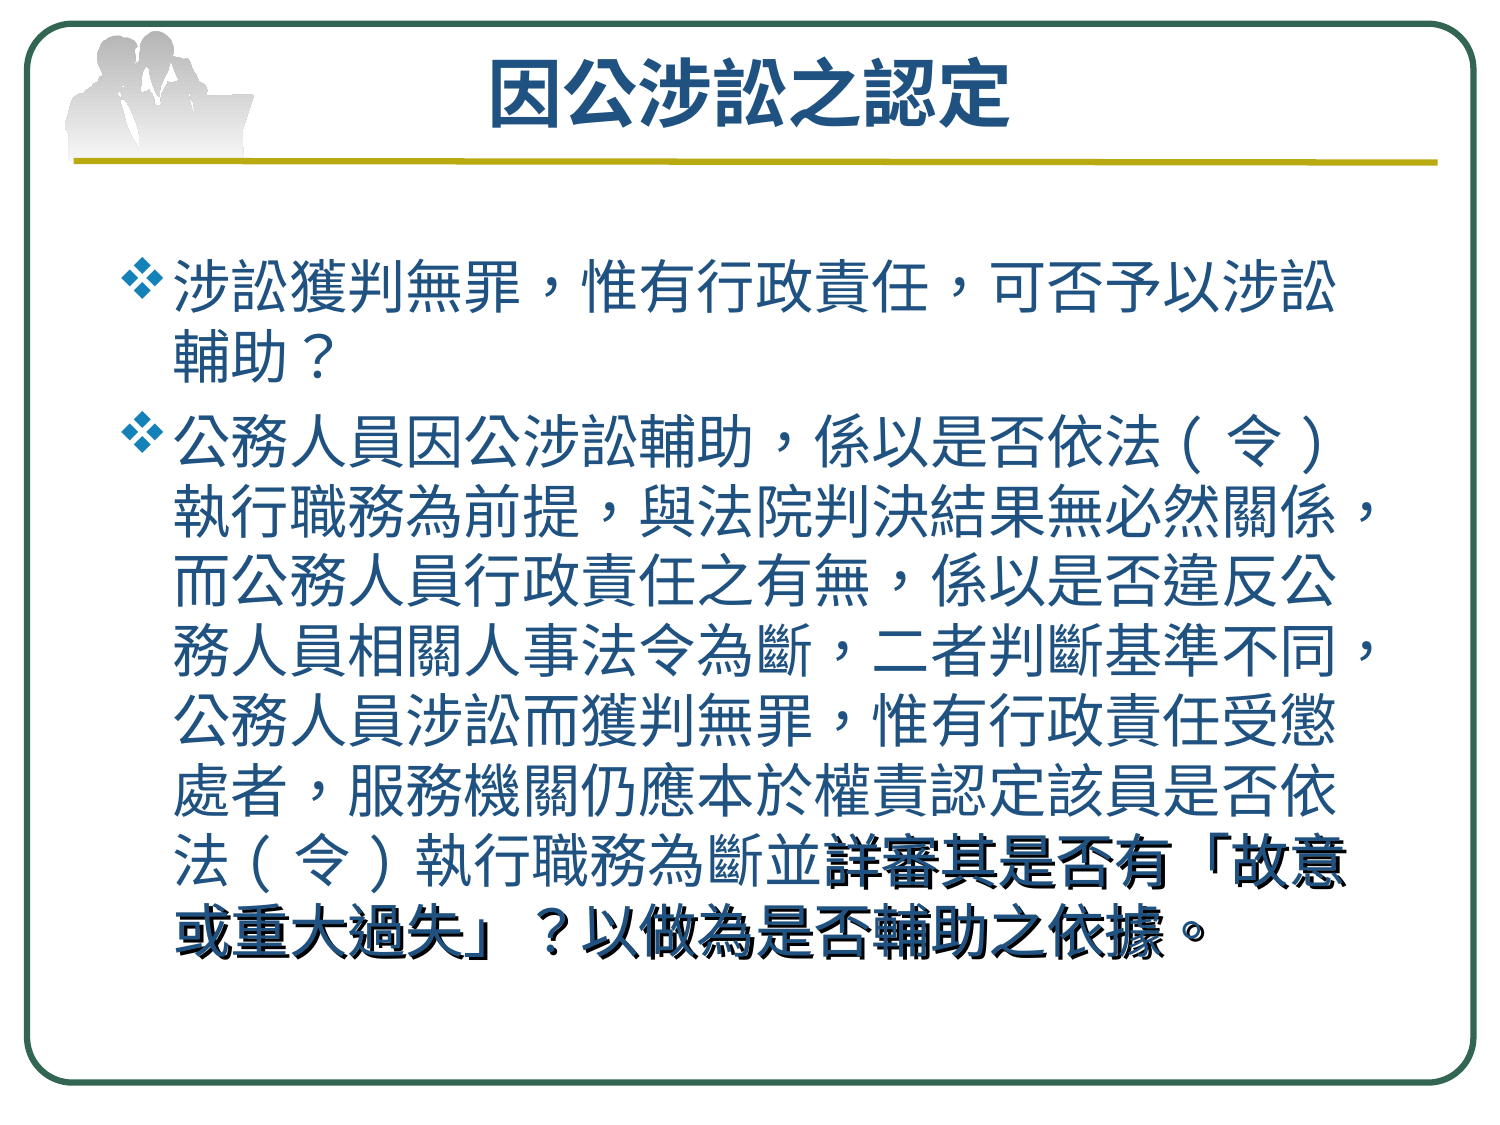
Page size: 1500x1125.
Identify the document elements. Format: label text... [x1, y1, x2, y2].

list 涉訟獲判無罪，惟有行政責任，可否予以涉訟輔助？ 公務人員因公涉訟輔助，係以是否依法(令)執行職務為前提，與法院判決結果無必然關係，而公務人員行政責任之有無，係以是否違反公務人員相關人事法令為斷，二者判斷基準不同，公務人員涉訟而獲判無罪，惟有行政責任受懲處者，服務機關仍應本於權責認定該員是否依法(令)執行職務為斷並詳審其是否有「故意或重大過失」？以做為是否輔助之依據。 [101, 243, 1386, 1018]
title 因公涉訟之認定 [75, 45, 1426, 138]
